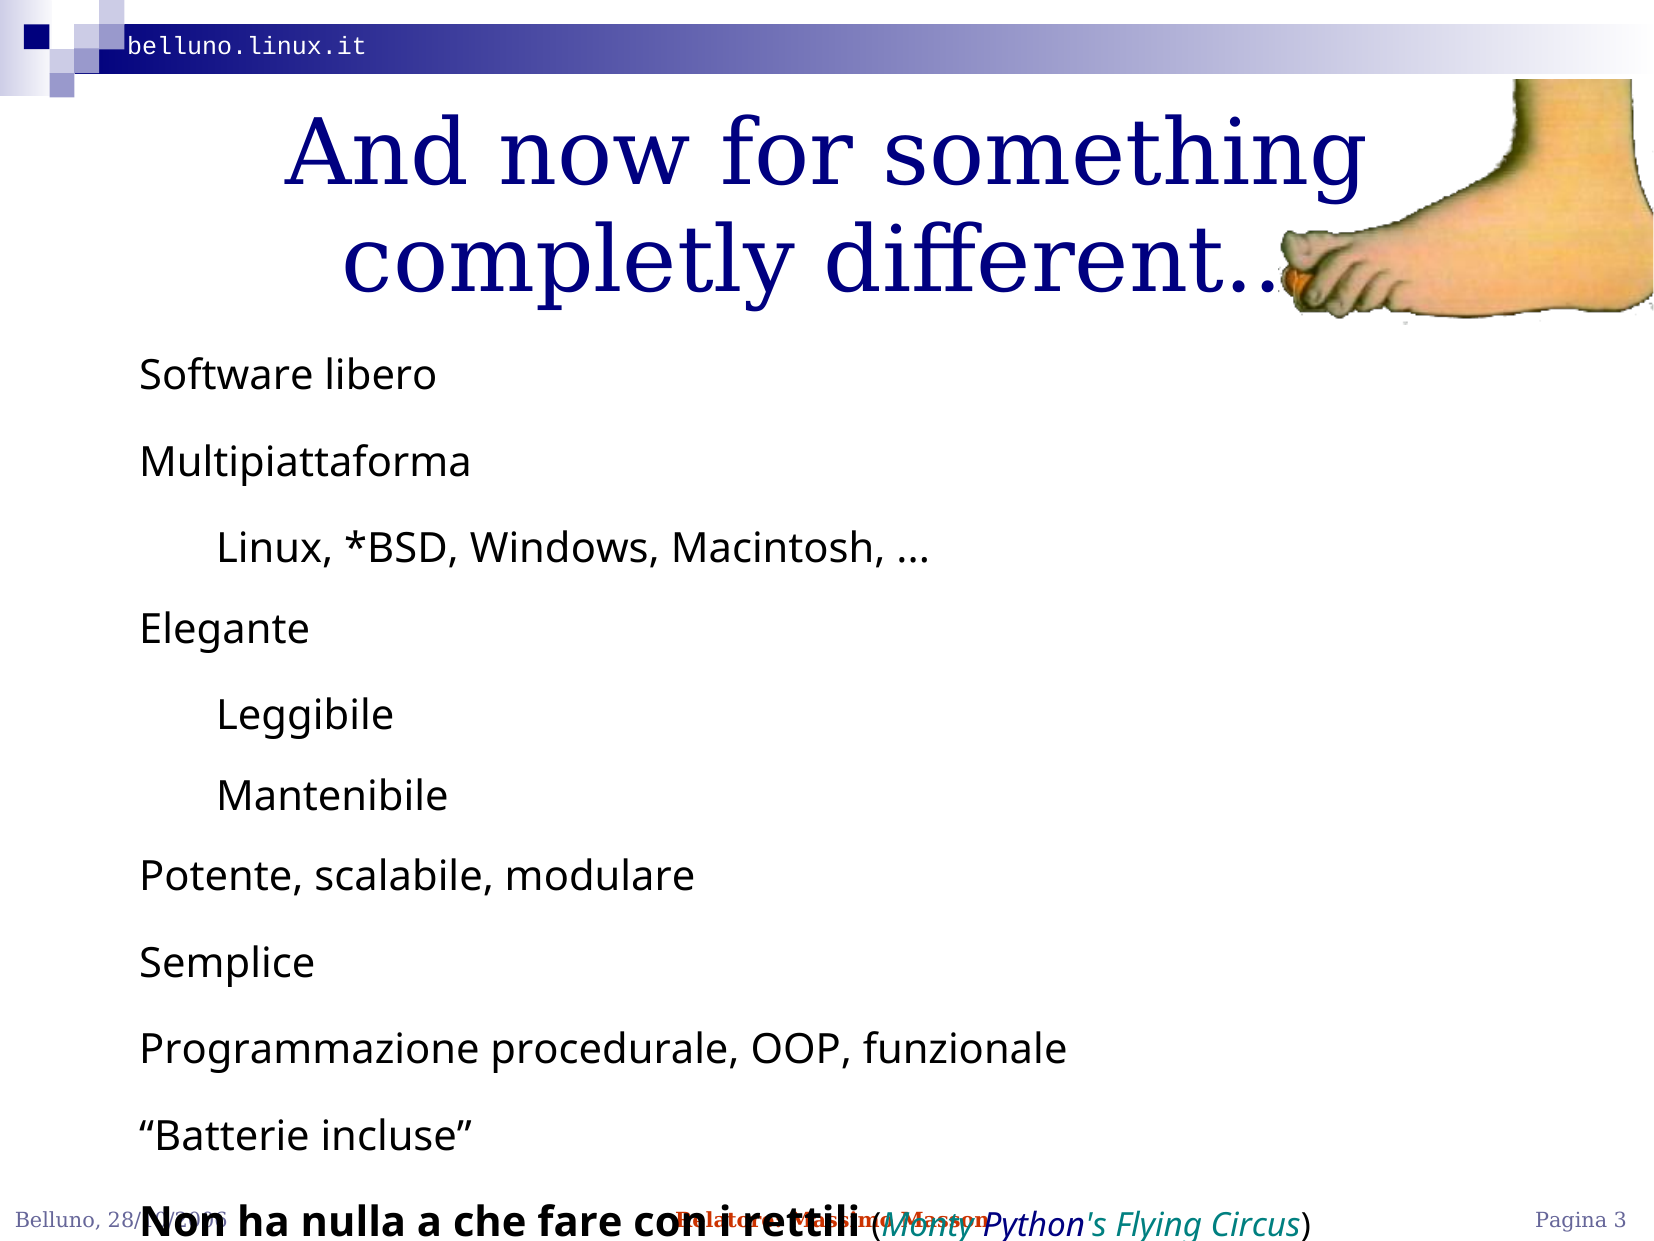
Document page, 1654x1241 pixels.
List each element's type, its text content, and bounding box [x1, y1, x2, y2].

picture [1278, 79, 1654, 325]
list Software libero Multipiattaforma Linux, *BSD, Windows, Macintosh, ... Elegante Leggibile Mantenibile Potente, scalabile, modulare Semplice Programmazione procedurale, OOP, funzionale “Batterie incluse” Non ha nulla a che fare con i rettili (Monty Python's Flying Circus) [121, 344, 1595, 1156]
title And now for something completly different... [121, 99, 1278, 314]
